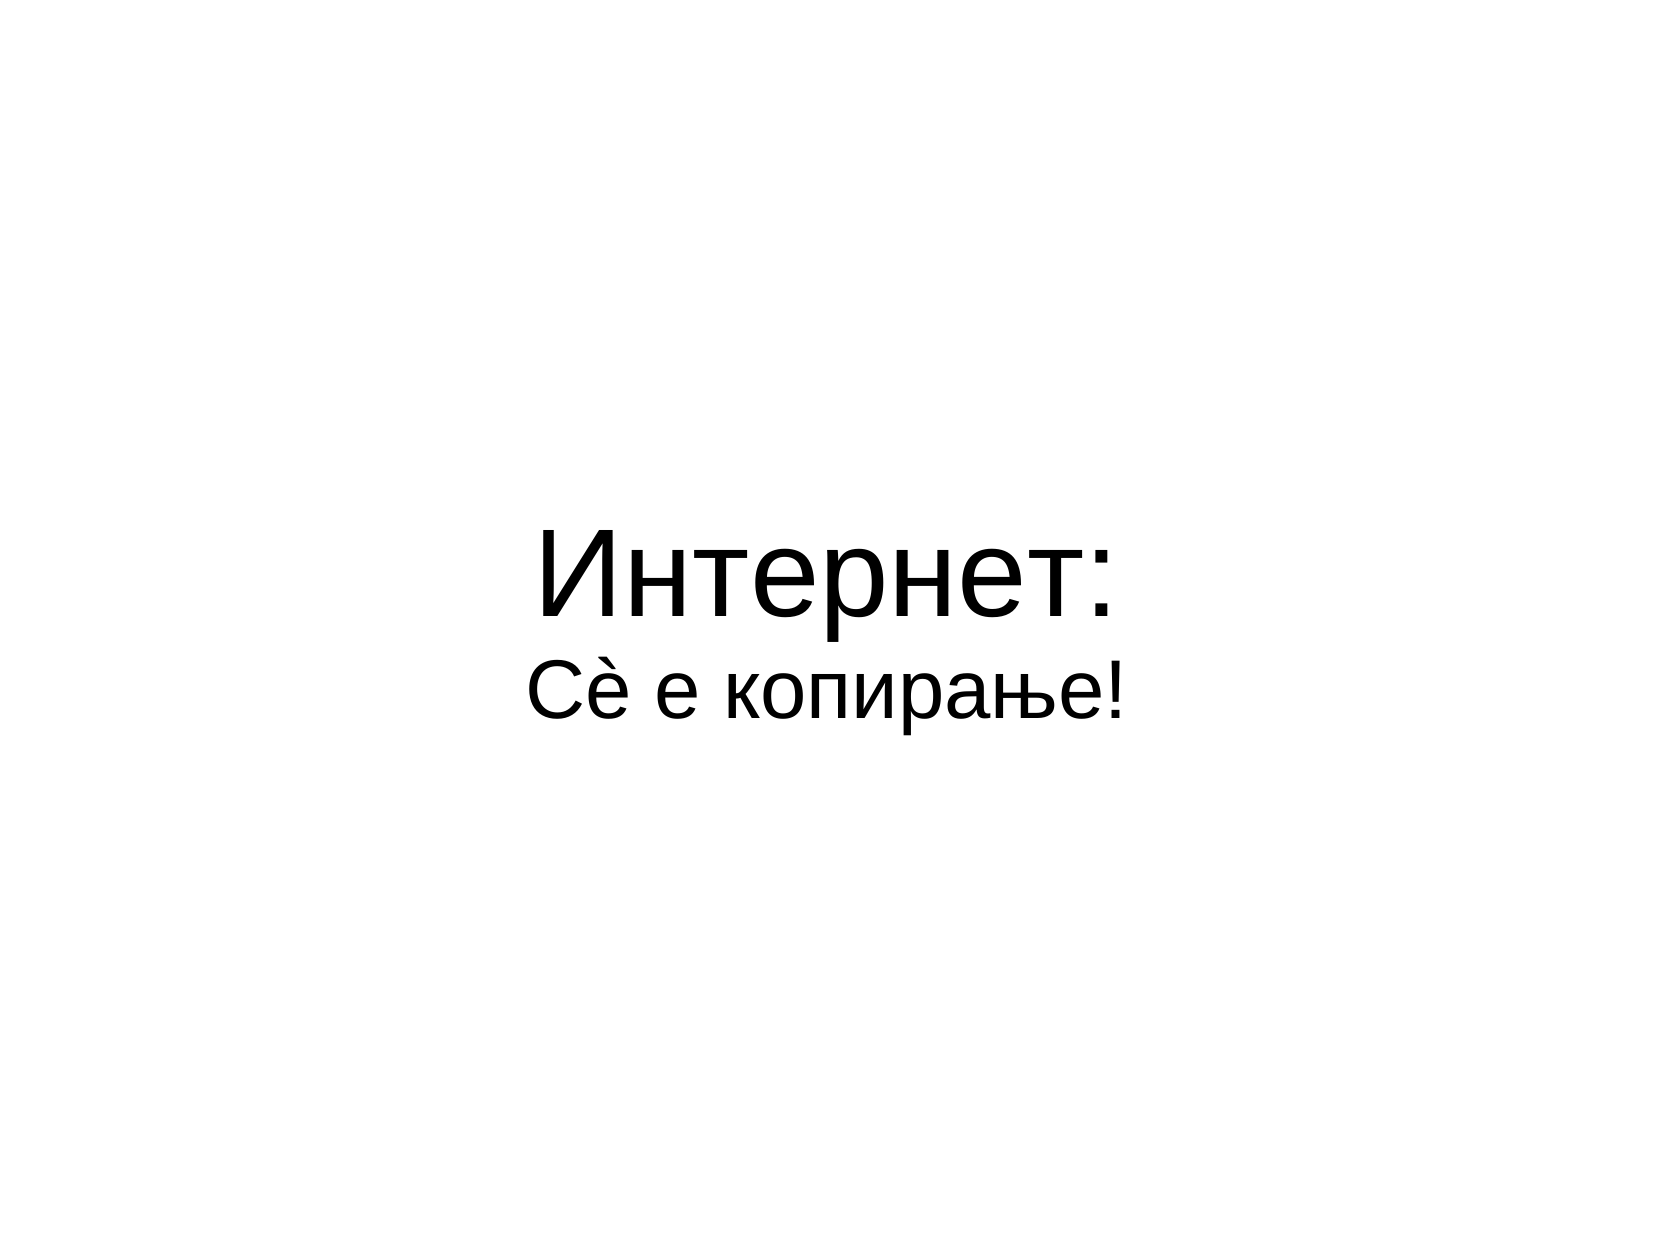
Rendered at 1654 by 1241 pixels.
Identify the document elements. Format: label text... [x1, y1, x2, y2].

subtitle Интернет: Сè е копирање! [0, 0, 1654, 1241]
